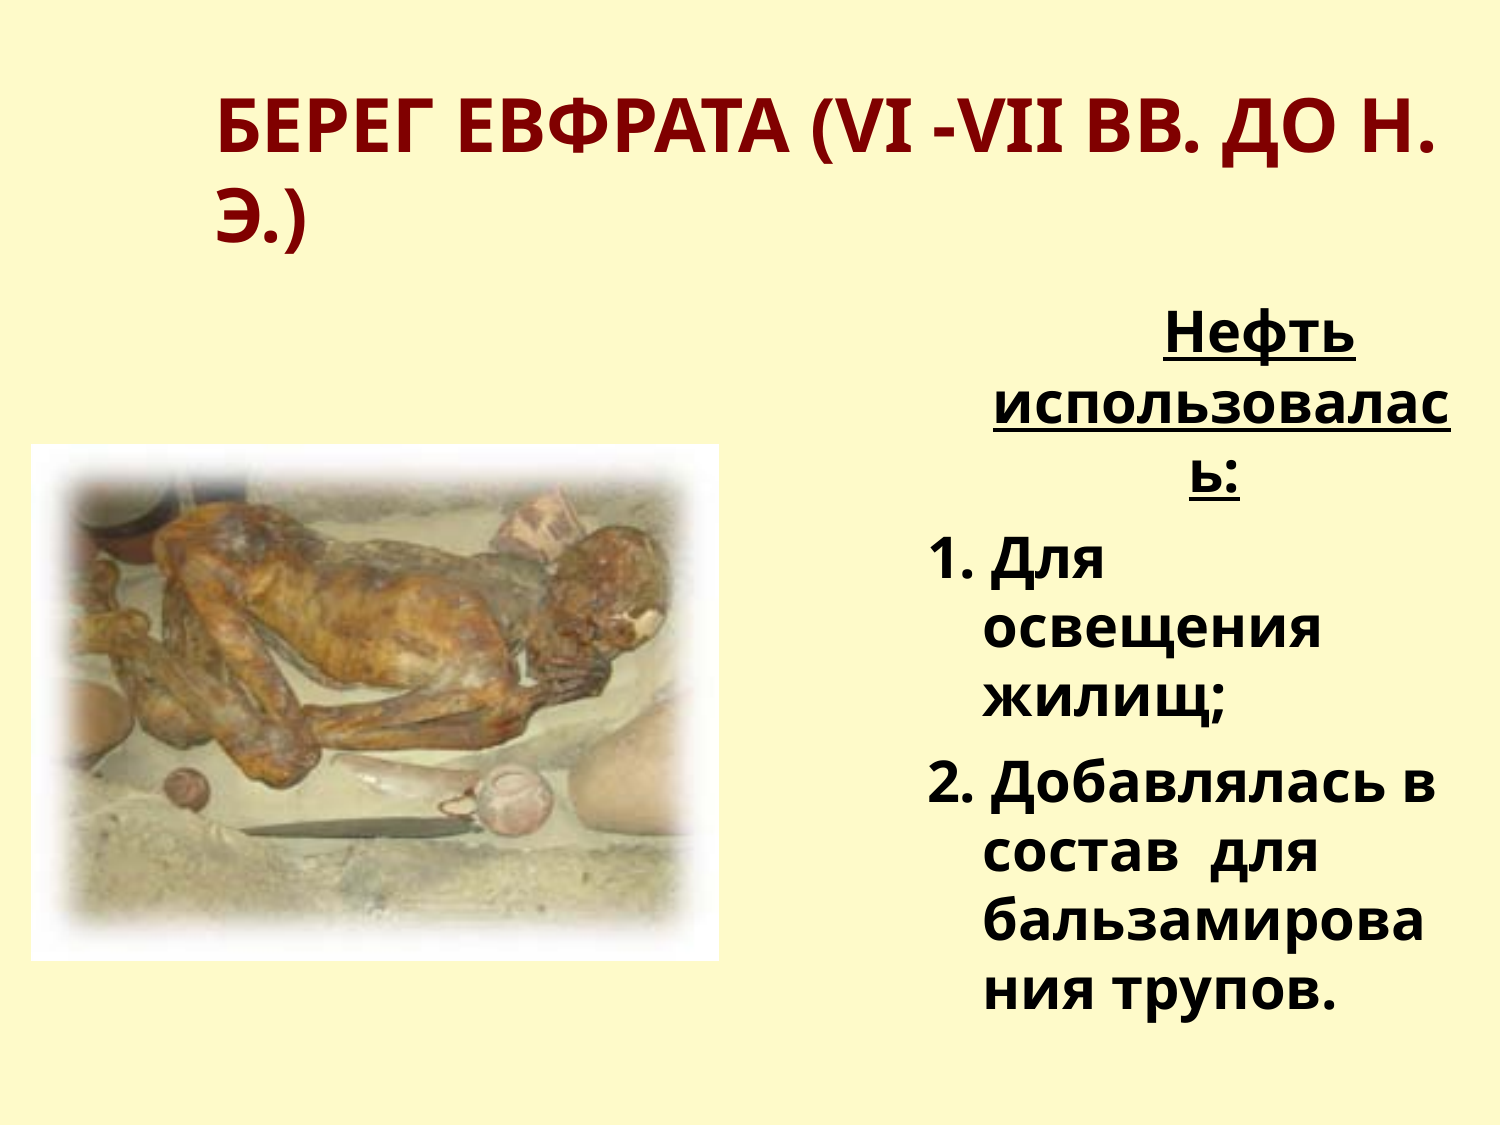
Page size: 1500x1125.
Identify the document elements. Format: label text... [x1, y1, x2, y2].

list Нефть использовалась: 1. Для освещения жилищ; 2. Добавлялась в состав для бальзамирования трупов. [856, 278, 1477, 1032]
picture [31, 444, 719, 961]
title Берег Евфрата (VI -VII вв. до н. э.) [199, 70, 1477, 258]
